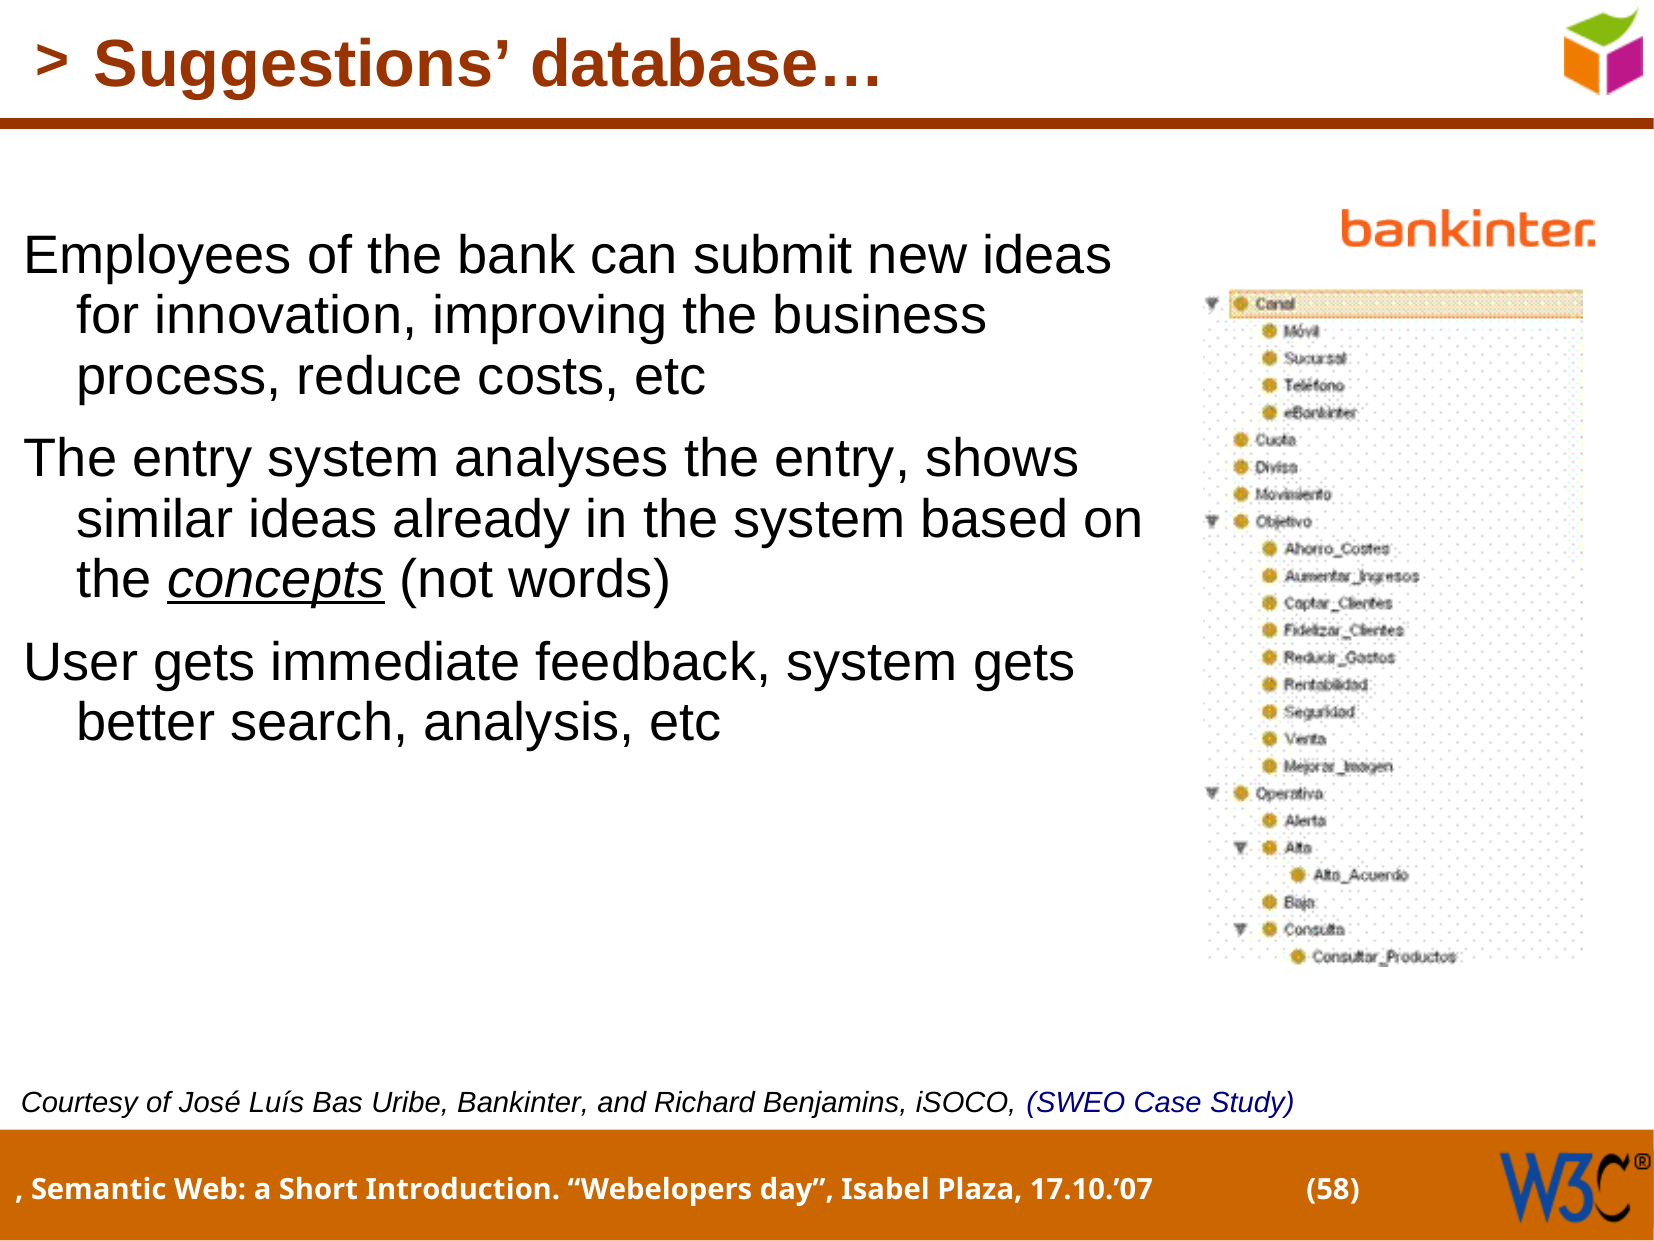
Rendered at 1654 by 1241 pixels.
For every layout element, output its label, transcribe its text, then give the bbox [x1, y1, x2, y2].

picture [1342, 206, 1595, 252]
picture [1203, 286, 1583, 967]
title Suggestions’ database… [93, 0, 1493, 124]
picture [1495, 1149, 1654, 1228]
list Employees of the bank can submit new ideas for innovation, improving the business process, reduce costs, etc The entry system analyses the entry, shows similar ideas already in the system based on the concepts (not words) User gets immediate feedback, system gets better search, analysis, etc [5, 224, 1189, 1004]
picture [1564, 5, 1643, 95]
text_box Courtesy of José Luís Bas Uribe, Bankinter, and Richard Benjamins, iSOCO, (SWEO Case Study) [6, 1080, 1311, 1129]
